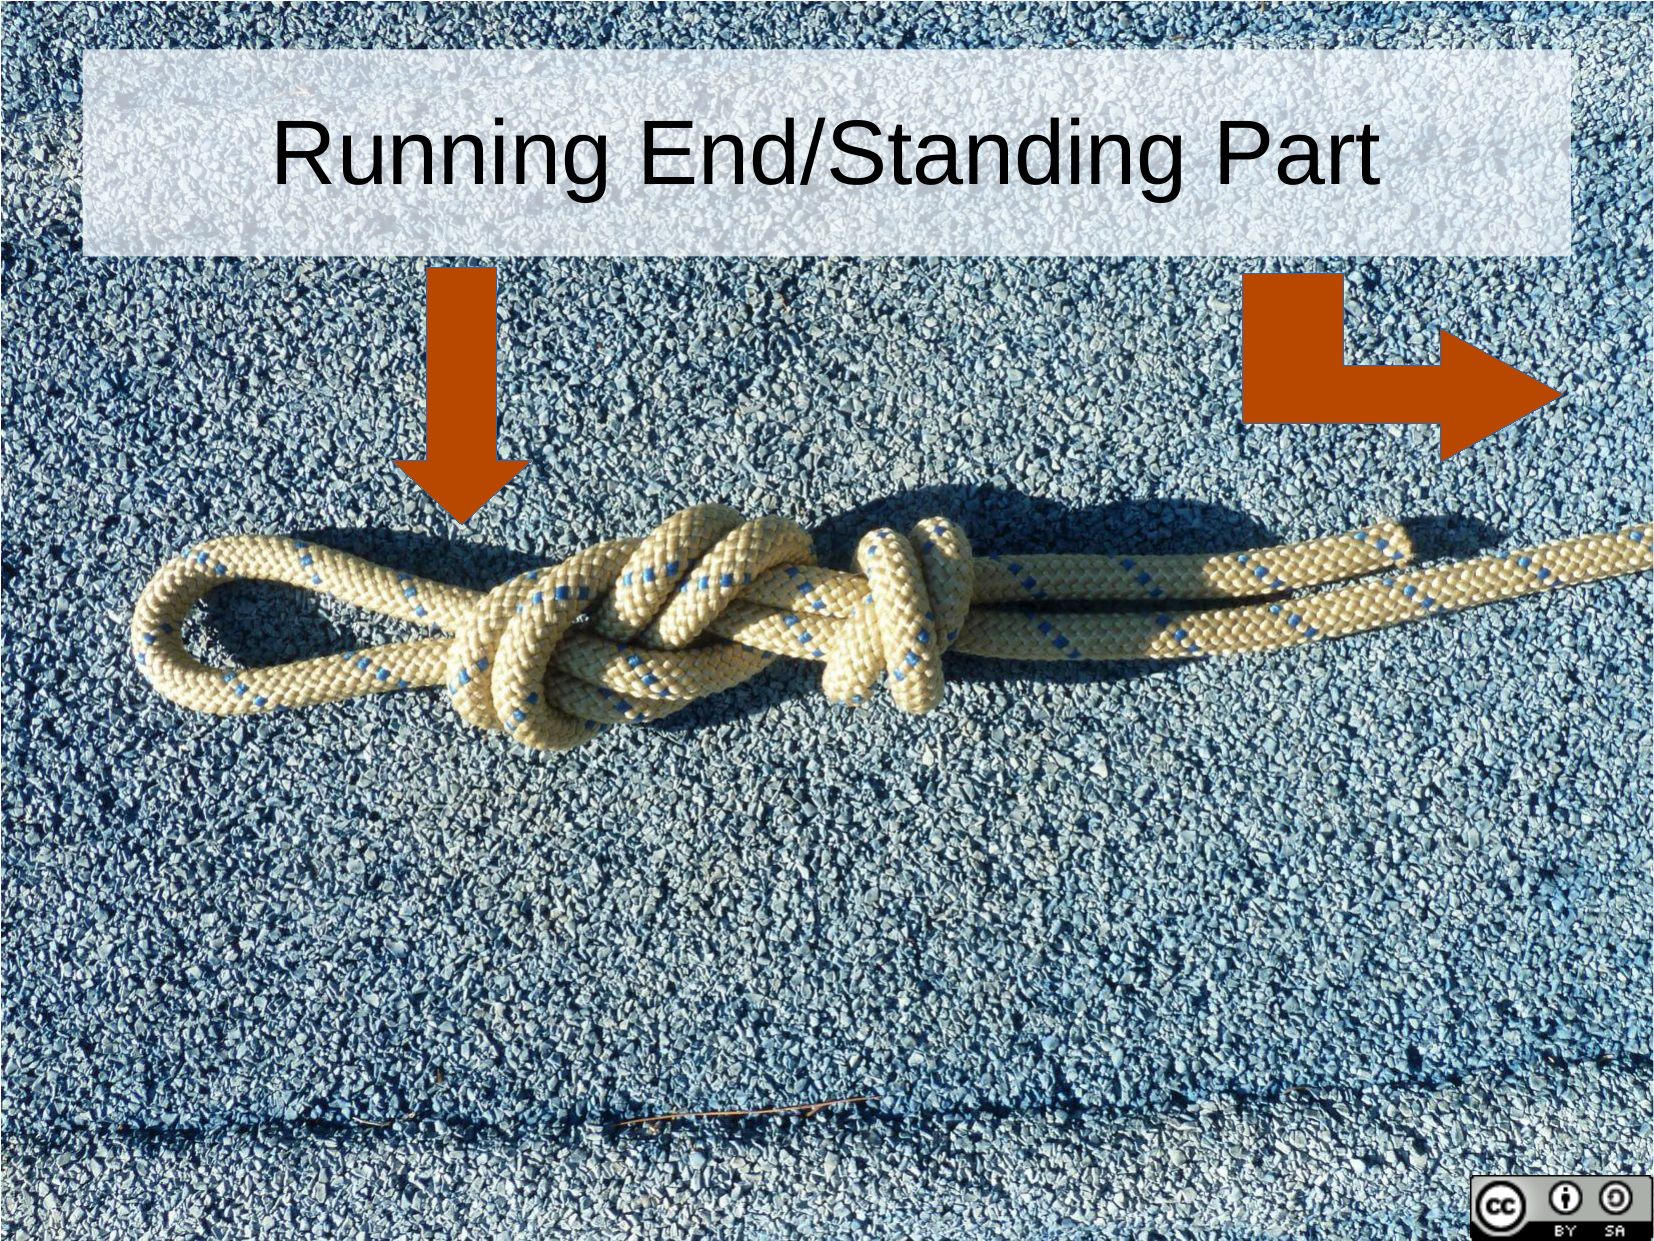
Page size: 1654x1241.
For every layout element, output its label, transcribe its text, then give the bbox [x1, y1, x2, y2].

title Running End/Standing Part [82, 49, 1571, 257]
text_box [1242, 273, 1564, 463]
picture [1, 1, 1654, 1241]
text_box [391, 267, 532, 525]
